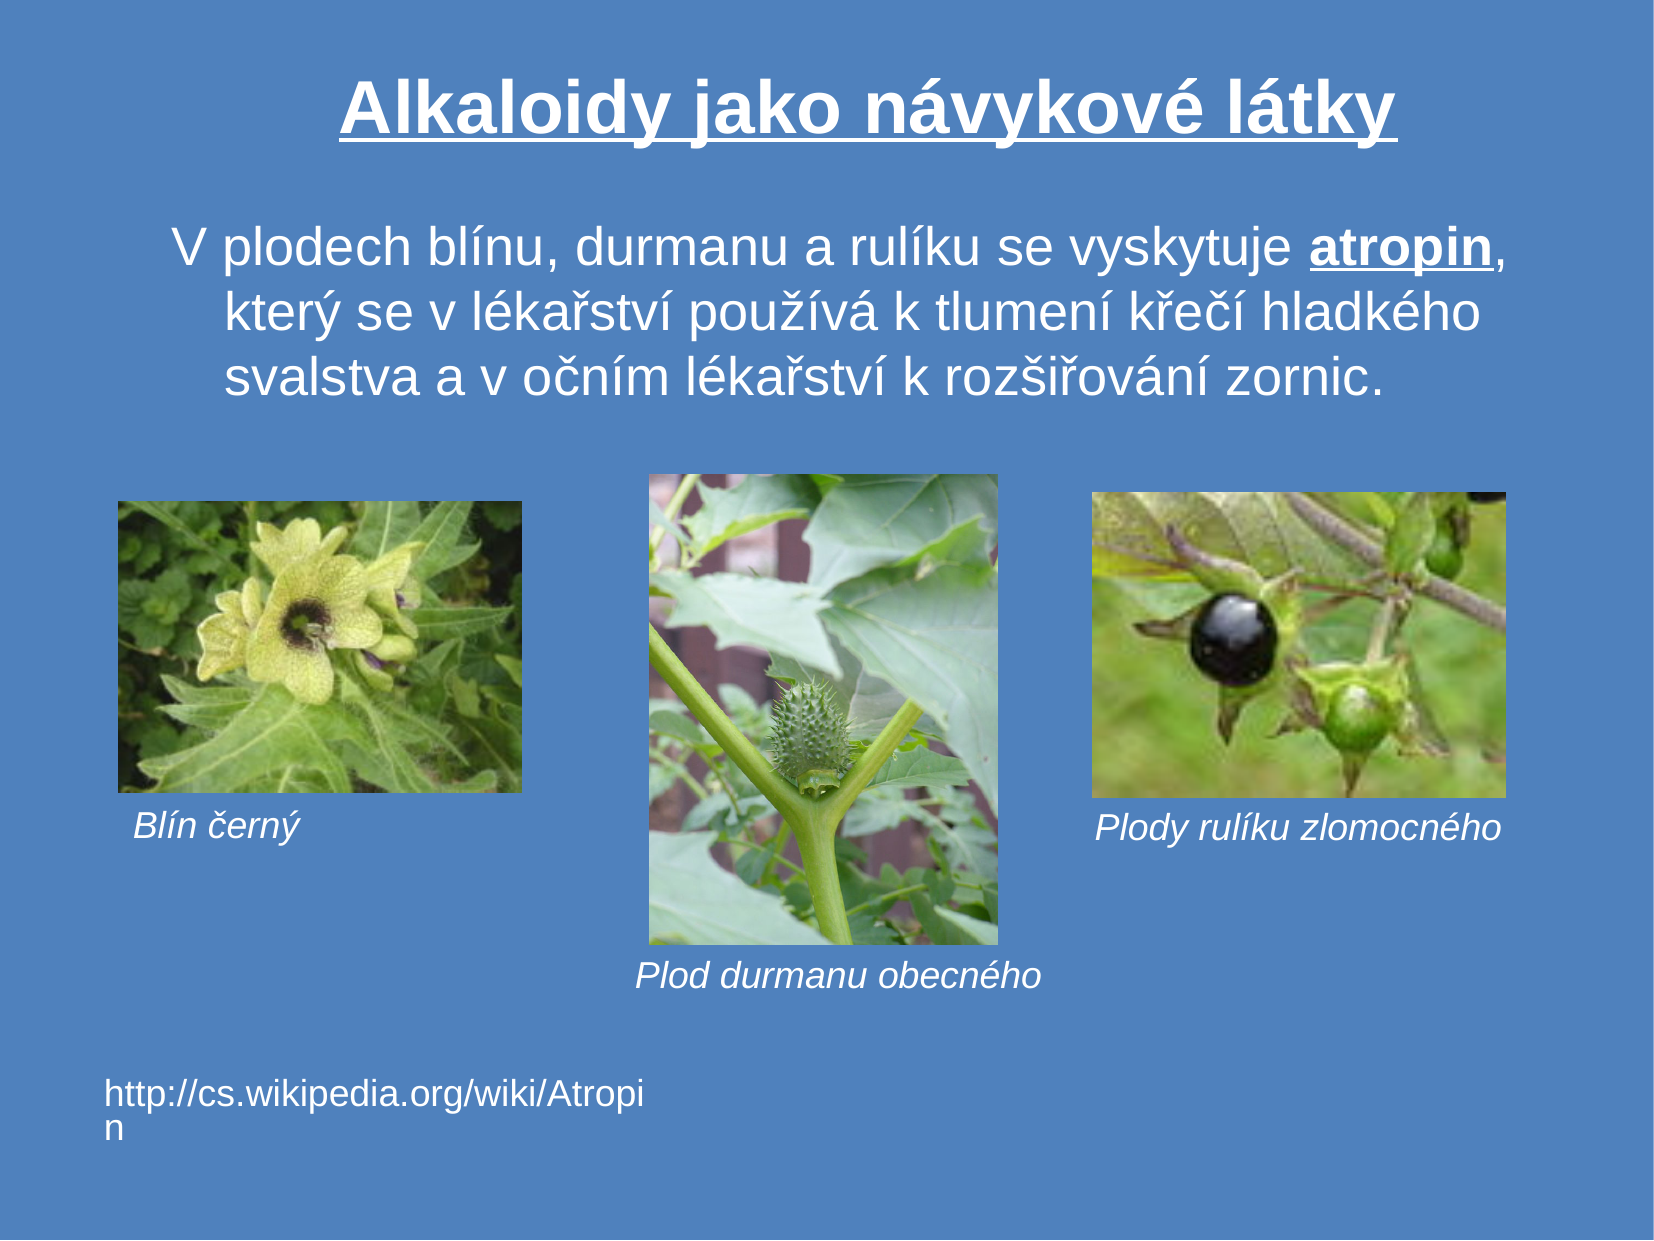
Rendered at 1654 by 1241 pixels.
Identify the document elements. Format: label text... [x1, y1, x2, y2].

text_box Blín černý [118, 797, 325, 855]
title Alkaloidy jako návykové látky [82, 0, 1571, 208]
picture [1092, 492, 1506, 798]
text_box Plody rulíku zlomocného [1069, 799, 1536, 857]
text_box Plod durmanu obecného [620, 947, 1062, 1004]
picture [649, 475, 998, 945]
list V plodech blínu, durmanu a rulíku se vyskytuje atropin, který se v lékařství používá k tlumení křečí hladkého svalstva a v očním lékařství k rozšiřování zornic. [82, 210, 1571, 1030]
text_box http://cs.wikipedia.org/wiki/Atropin [89, 1065, 680, 1165]
picture [118, 501, 522, 793]
